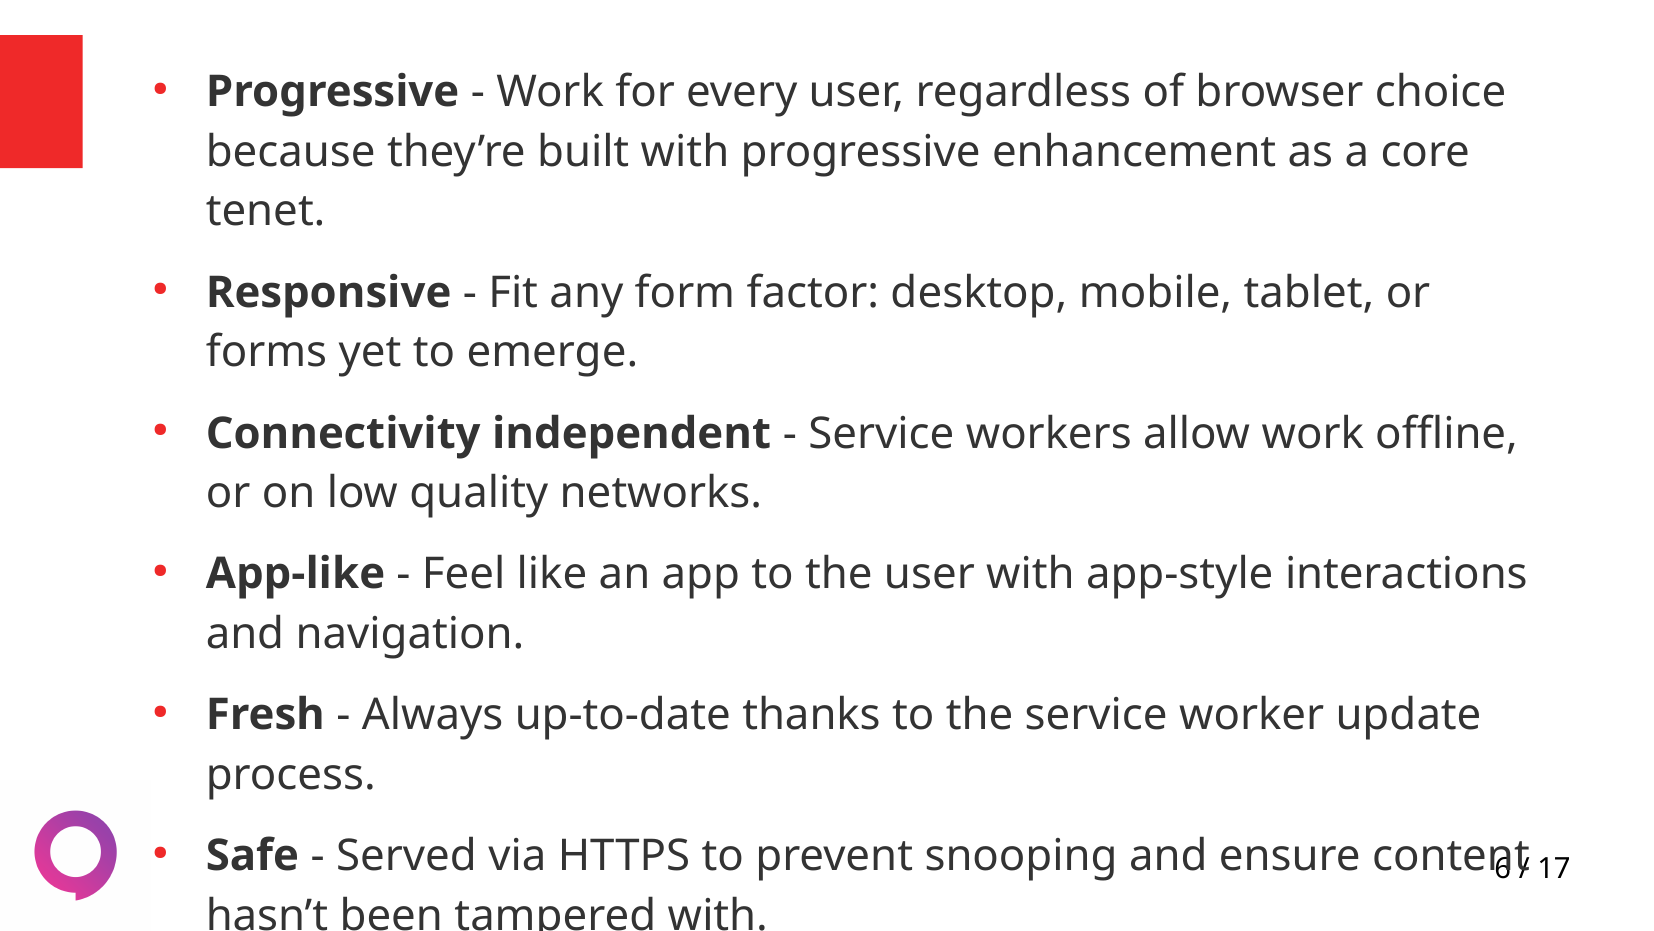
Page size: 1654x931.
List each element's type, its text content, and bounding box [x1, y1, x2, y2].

picture [0, 780, 151, 931]
list Progressive - Work for every user, regardless of browser choice because they’re built with progressive enhancement as a core tenet. Responsive - Fit any form factor: desktop, mobile, tablet, or forms yet to emerge. Connectivity independent - Service workers allow work offline, or on low quality networks. App-like - Feel like an app to the user with app-style interactions and navigation. Fresh - Always up-to-date thanks to the service worker update process. Safe - Served via HTTPS to prevent snooping and ensure content hasn’t been tampered with. [135, 60, 1553, 600]
